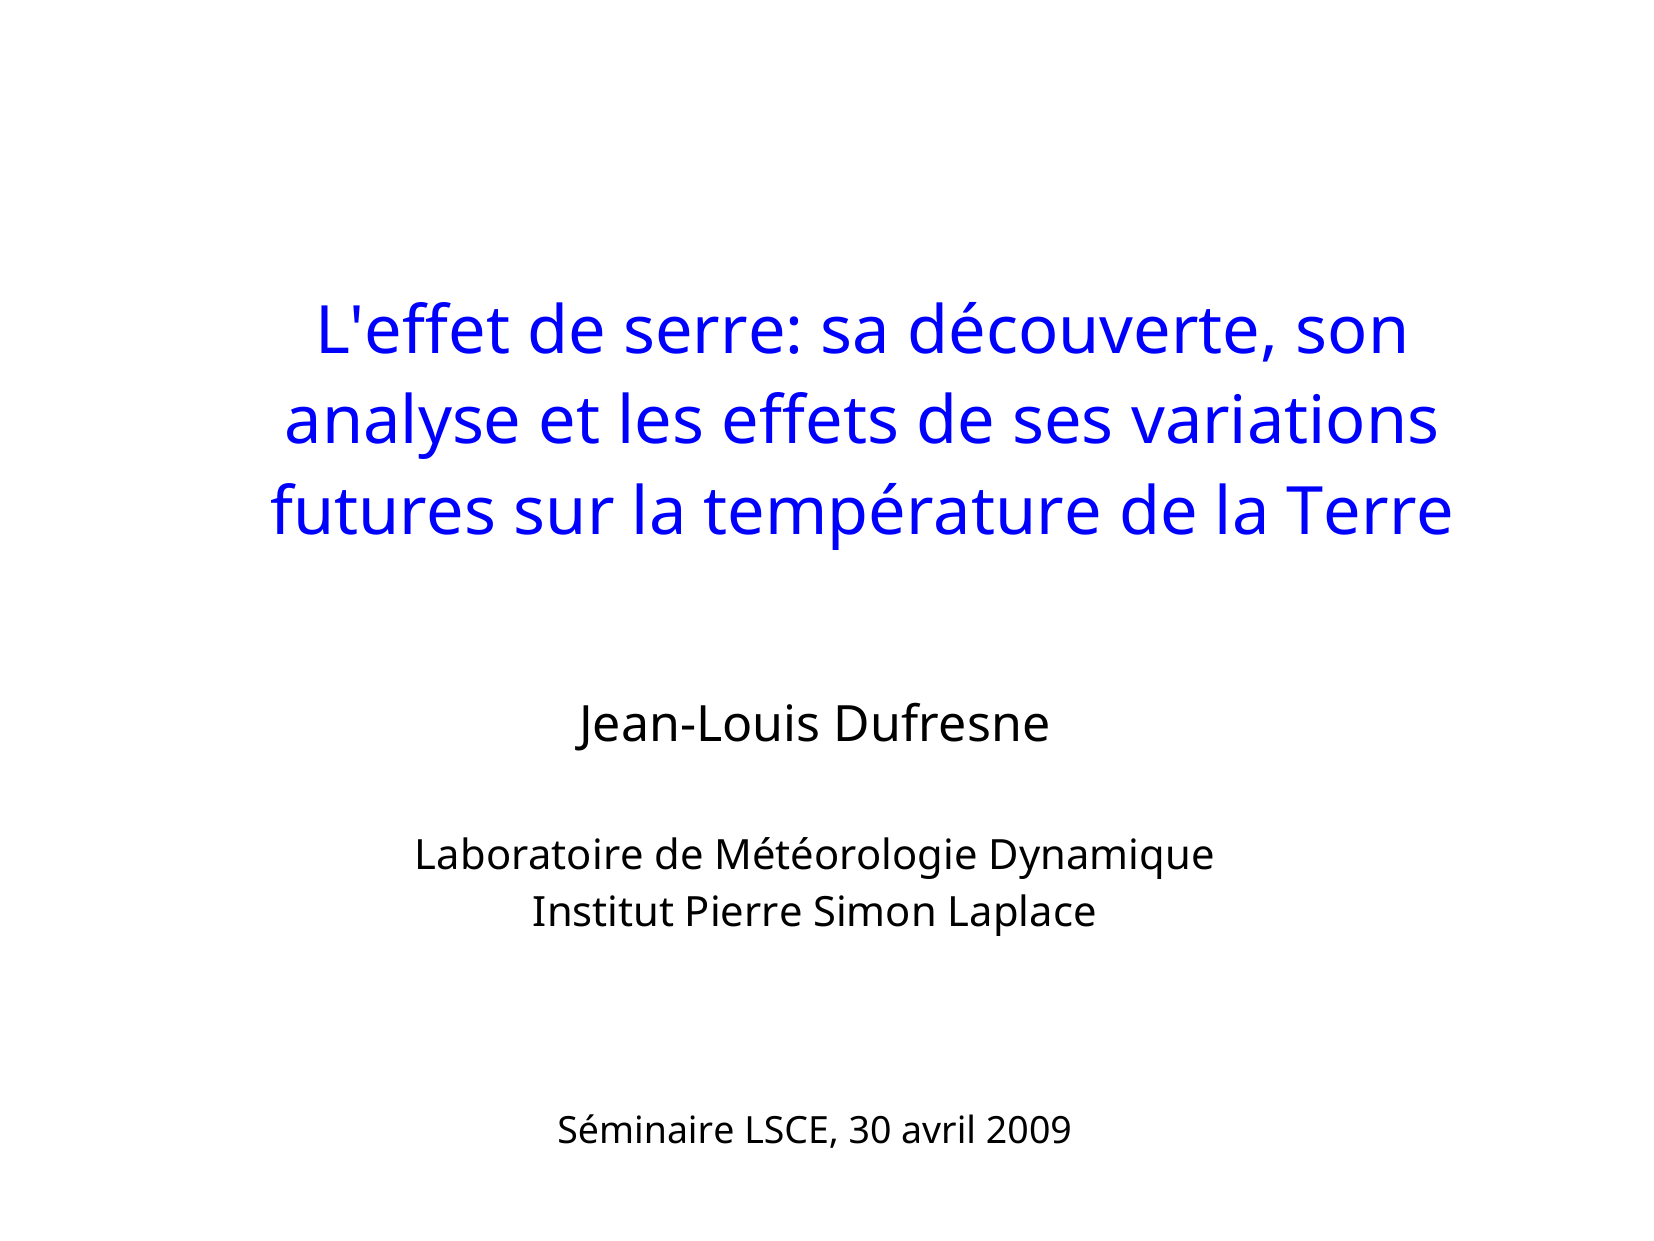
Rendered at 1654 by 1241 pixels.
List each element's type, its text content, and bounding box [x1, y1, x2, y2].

text_box L'effet de serre: sa découverte, son analyse et les effets de ses variations futures sur la température de la Terre [187, 274, 1539, 537]
text_box Jean-Louis Dufresne Laboratoire de Météorologie Dynamique Institut Pierre Simon Laplace Séminaire LSCE, 30 avril 2009 [202, 681, 1428, 1117]
